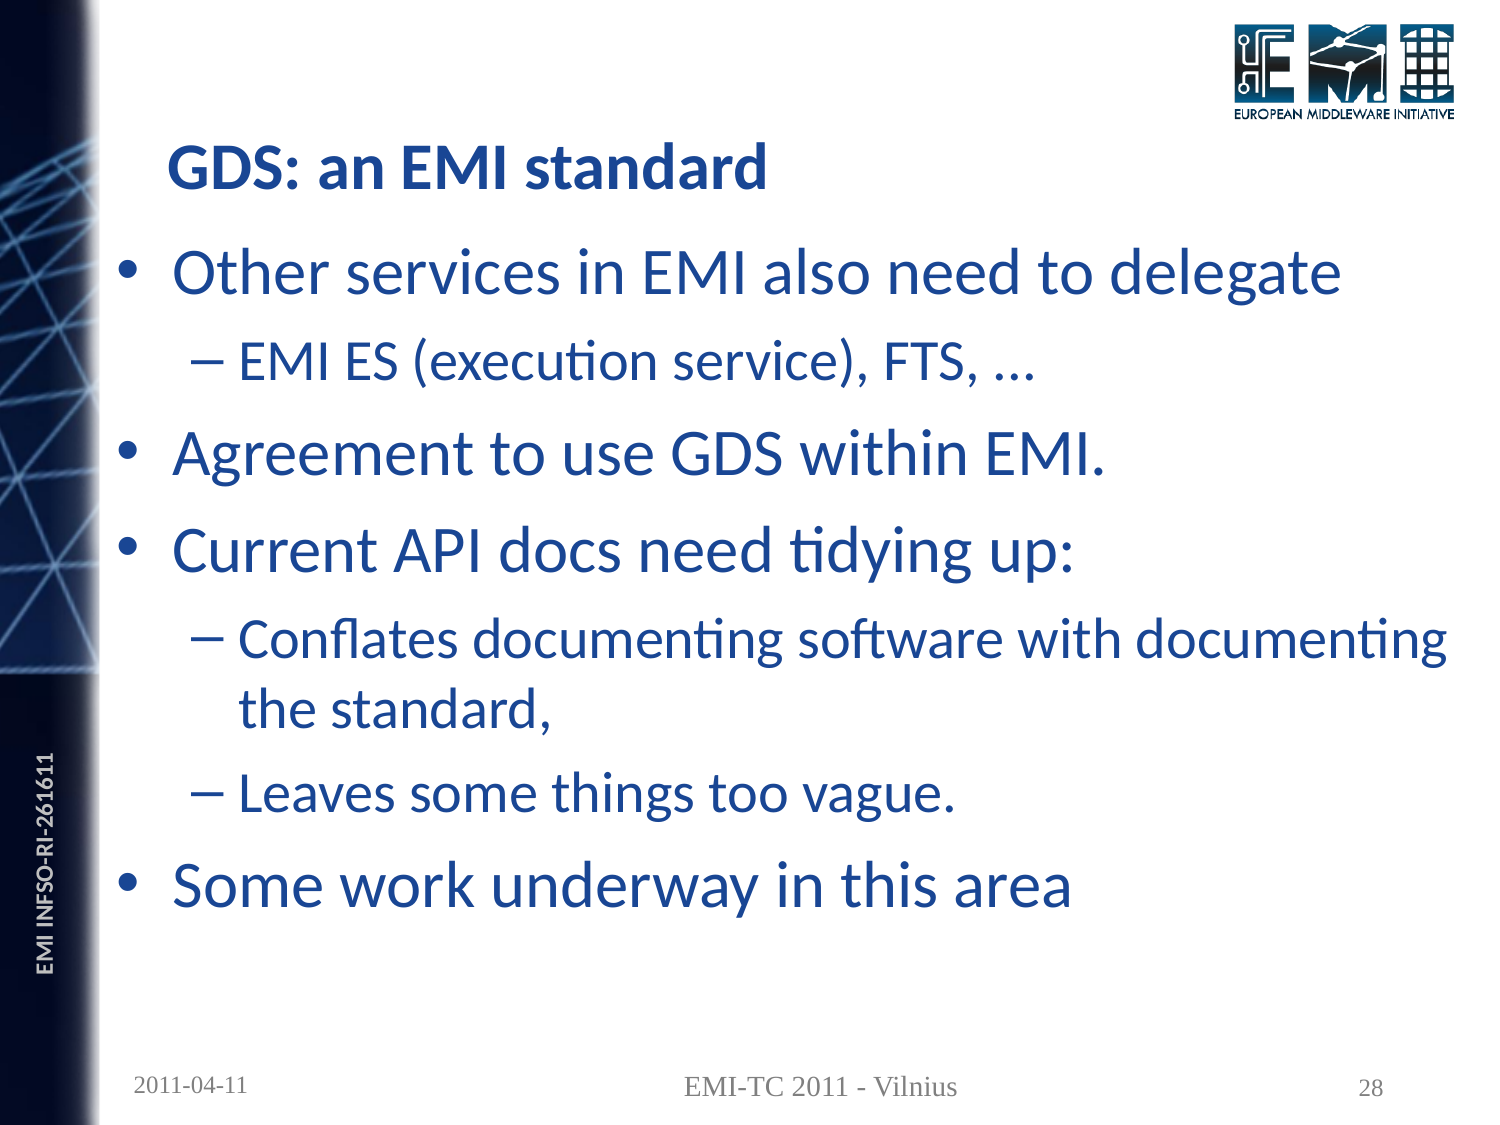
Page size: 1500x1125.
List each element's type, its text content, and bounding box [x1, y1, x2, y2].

picture [1185, 8, 1500, 140]
text_box GDS: an EMI standard [153, 115, 1276, 211]
list Other services in EMI also need to delegate EMI ES (execution service), FTS, ... Agreement to use GDS within EMI. Current API docs need tidying up: Conflates documenting software with documenting the standard, Leaves some things too vague. Some work underway in this area [116, 227, 1467, 1002]
picture [0, 0, 111, 1125]
